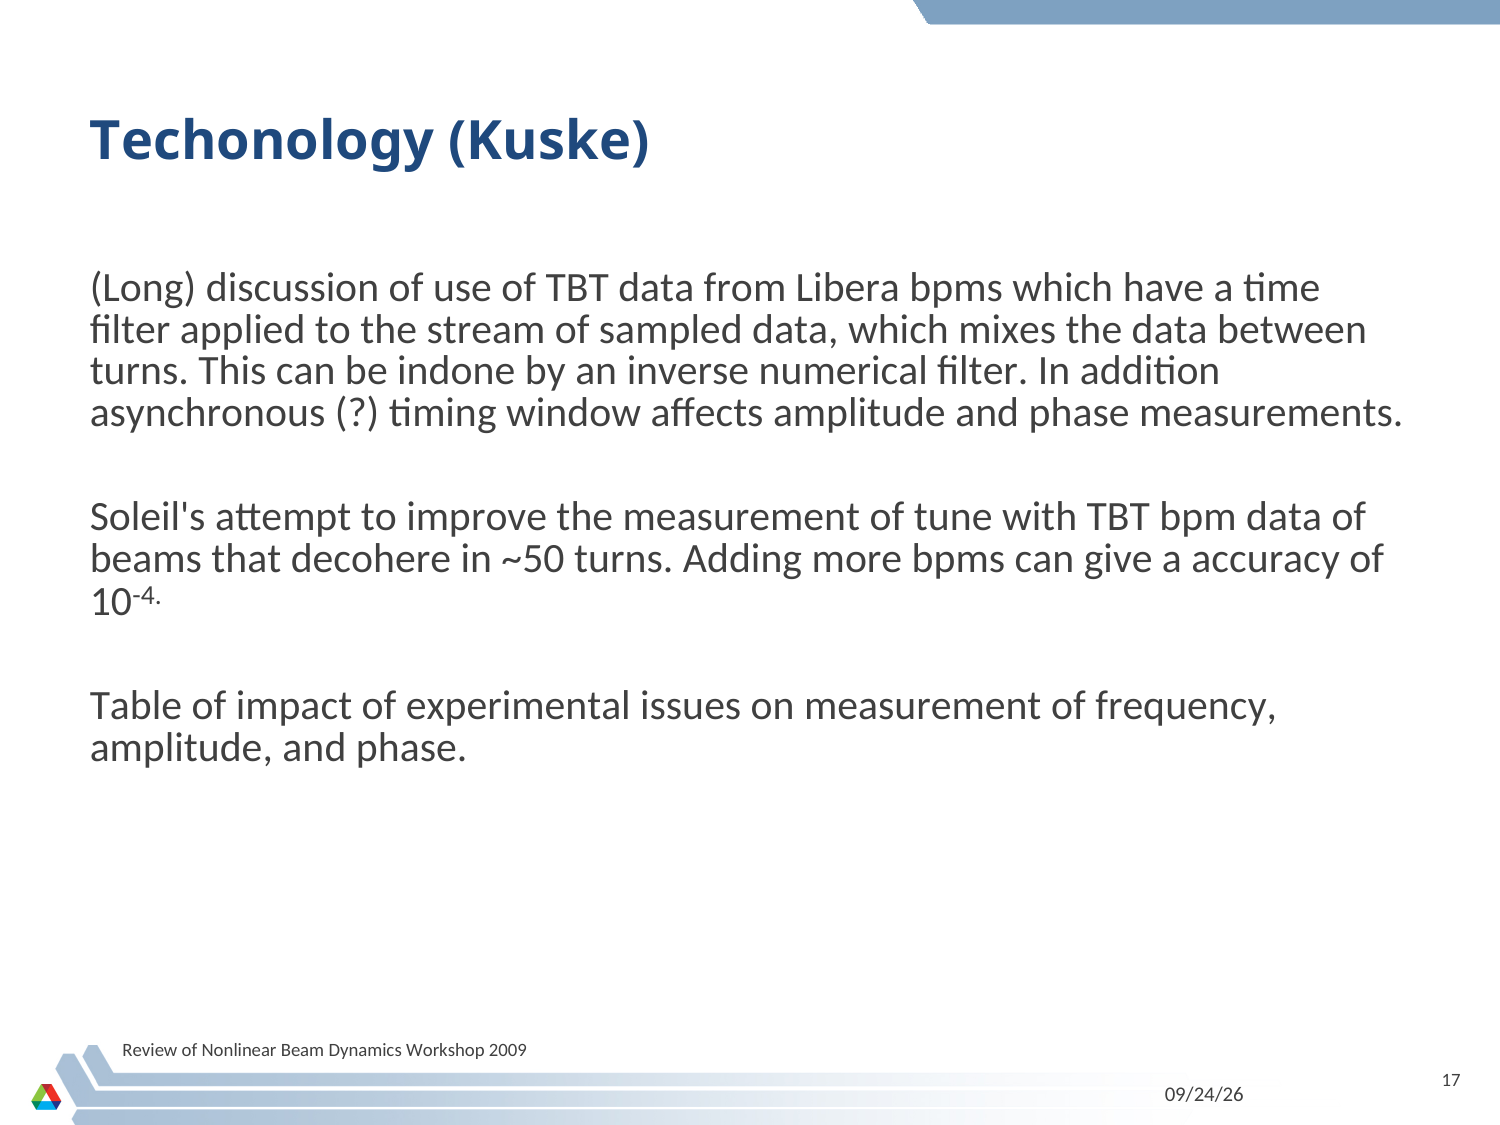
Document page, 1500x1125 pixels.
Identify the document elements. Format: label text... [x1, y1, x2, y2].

picture [0, 1037, 1500, 1125]
title Techonology (Kuske) [75, 44, 1426, 233]
list (Long) discussion of use of TBT data from Libera bpms which have a time filter applied to the stream of sampled data, which mixes the data between turns. This can be indone by an inverse numerical filter. In addition asynchronous (?) timing window affects amplitude and phase measurements. Soleil's attempt to improve the measurement of tune with TBT bpm data of beams that decohere in ~50 turns. Adding more bpms can give a accuracy of 10-4. Table of impact of experimental issues on measurement of frequency, amplitude, and phase. [75, 262, 1426, 1006]
picture [0, 0, 1500, 26]
